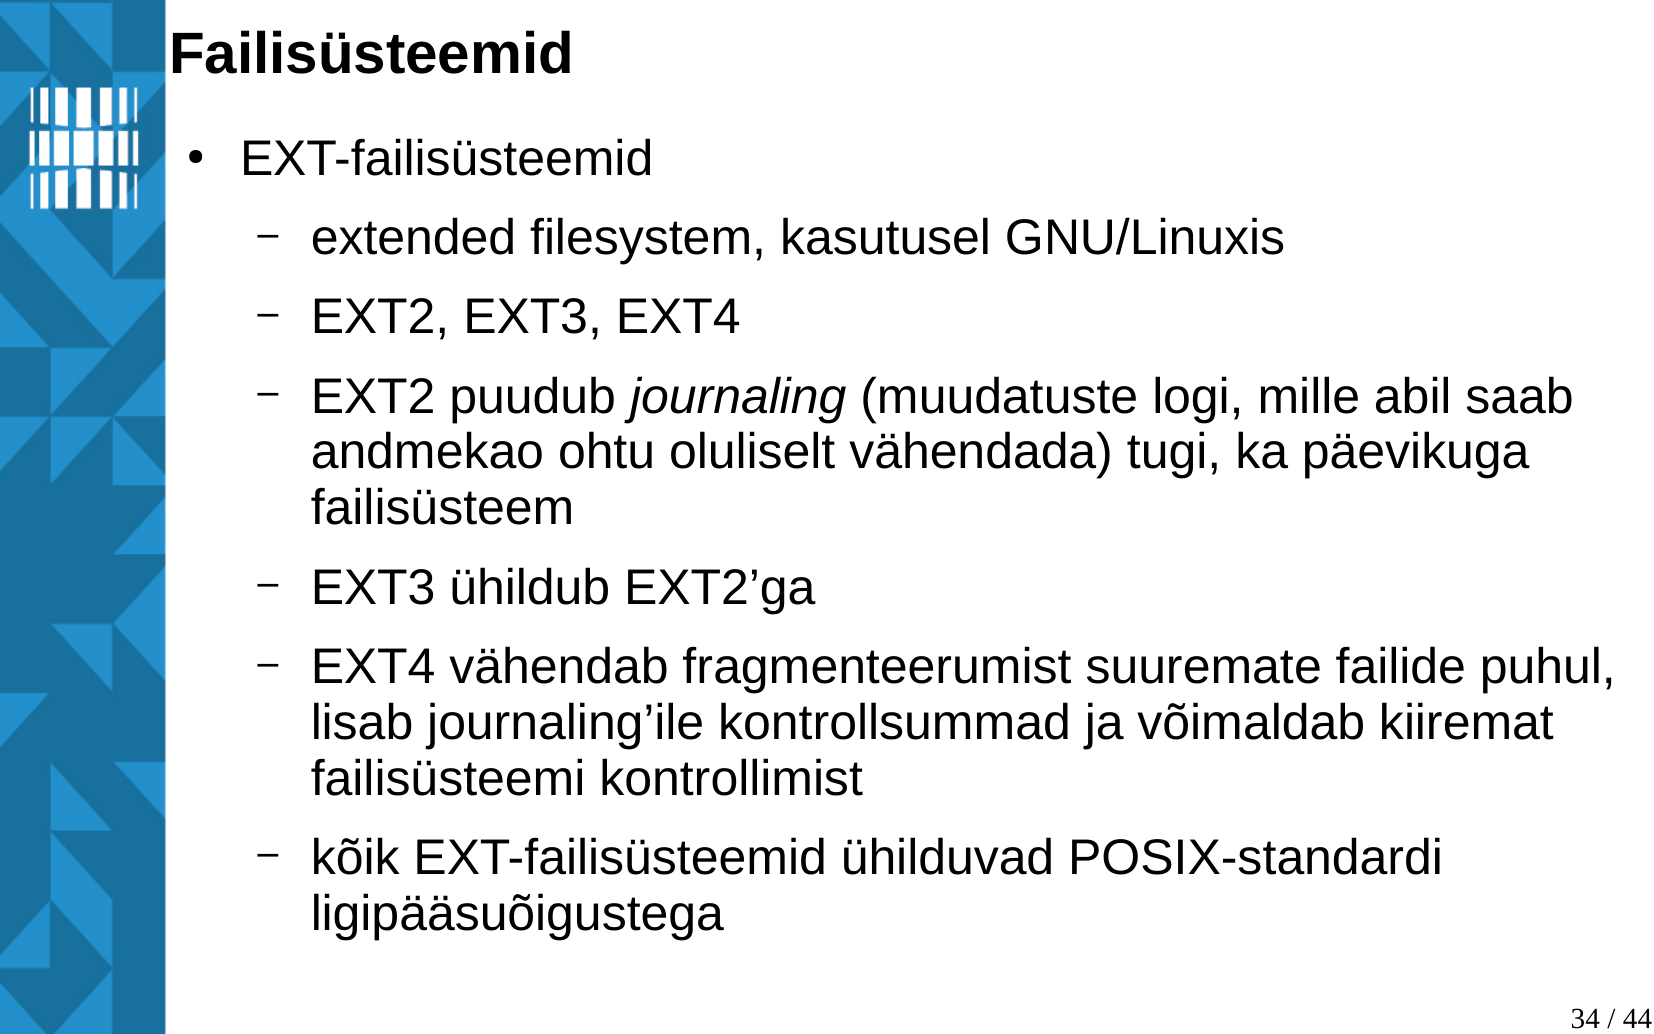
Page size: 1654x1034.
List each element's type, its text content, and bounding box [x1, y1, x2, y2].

list EXT-failisüsteemid extended filesystem, kasutusel GNU/Linuxis EXT2, EXT3, EXT4 EXT2 puudub journaling (muudatuste logi, mille abil saab andmekao ohtu oluliselt vähendada) tugi, ka päevikuga failisüsteem EXT3 ühildub EXT2’ga EXT4 vähendab fragmenteerumist suuremate failide puhul, lisab journaling’ile kontrollsummad ja võimaldab kiiremat failisüsteemi kontrollimist kõik EXT-failisüsteemid ühilduvad POSIX-standardi ligipääsuõigustega [169, 129, 1630, 997]
title Failisüsteemid [169, 11, 1571, 95]
